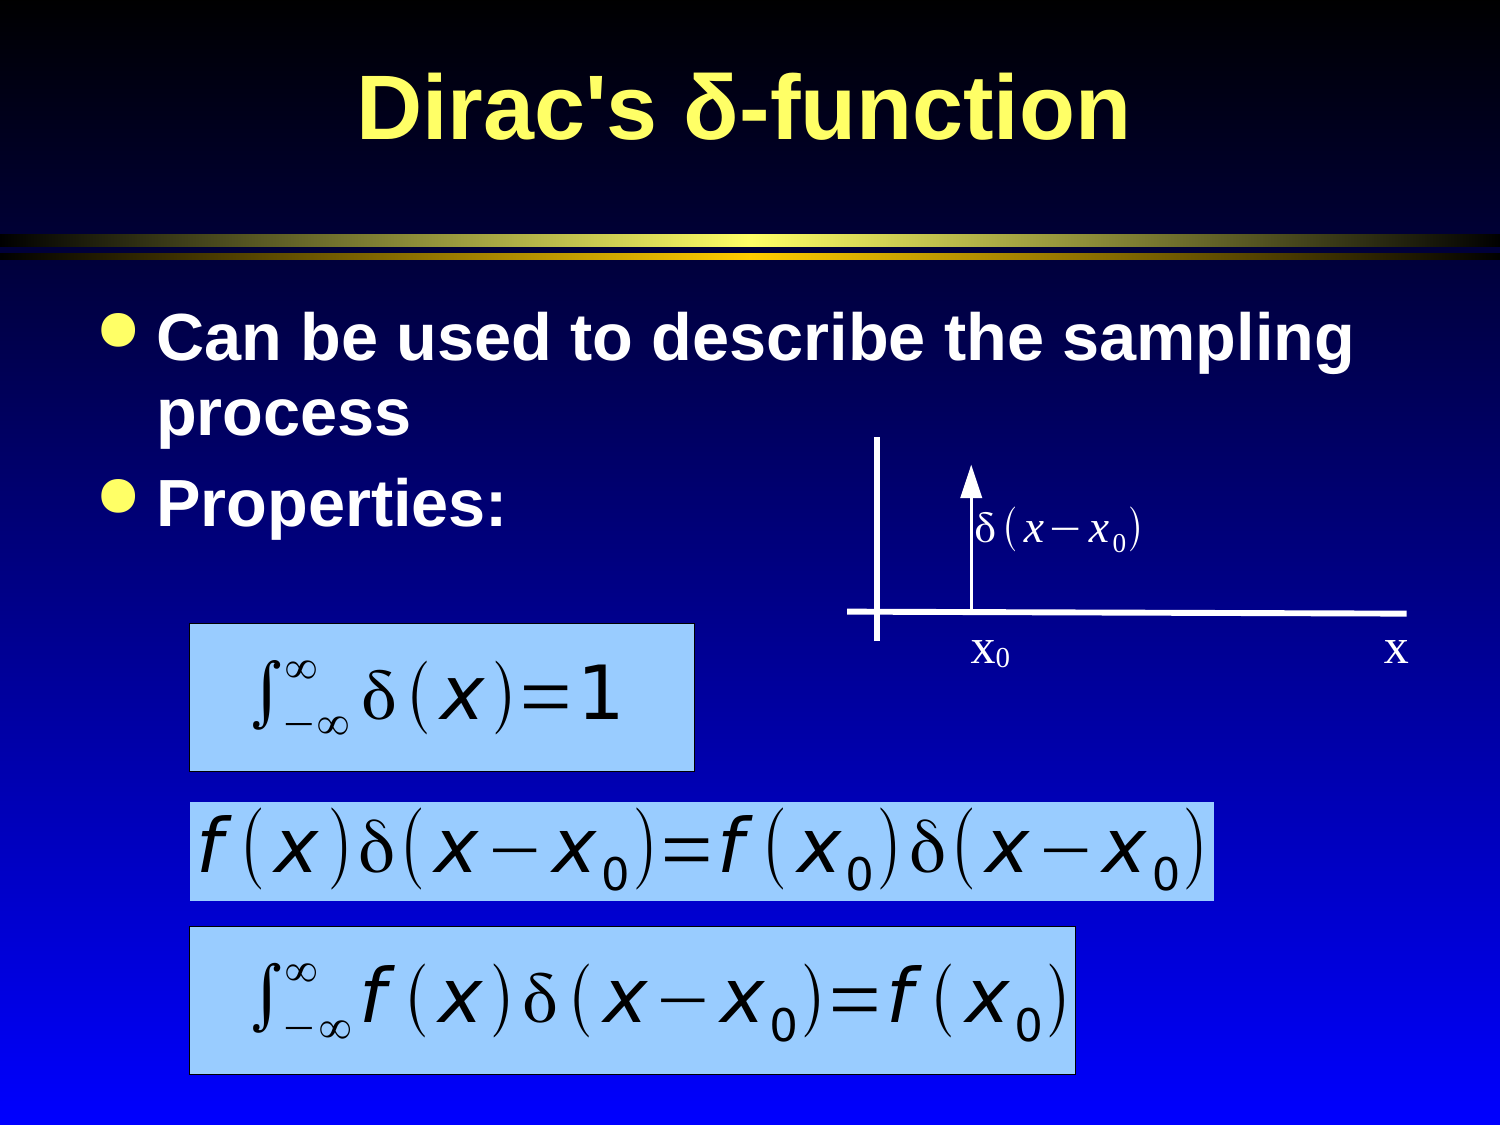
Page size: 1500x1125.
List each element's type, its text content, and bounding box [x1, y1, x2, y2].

text_box x [1369, 605, 1424, 681]
title Dirac's δ-function [99, 0, 1388, 225]
text_box x0 [955, 606, 1026, 698]
chart [967, 500, 1149, 559]
list Can be used to describe the sampling process Properties: [99, 299, 1388, 953]
text_box [189, 623, 695, 772]
chart [190, 801, 1215, 902]
text_box [189, 926, 1076, 1075]
chart [239, 649, 632, 749]
chart [239, 952, 1076, 1052]
